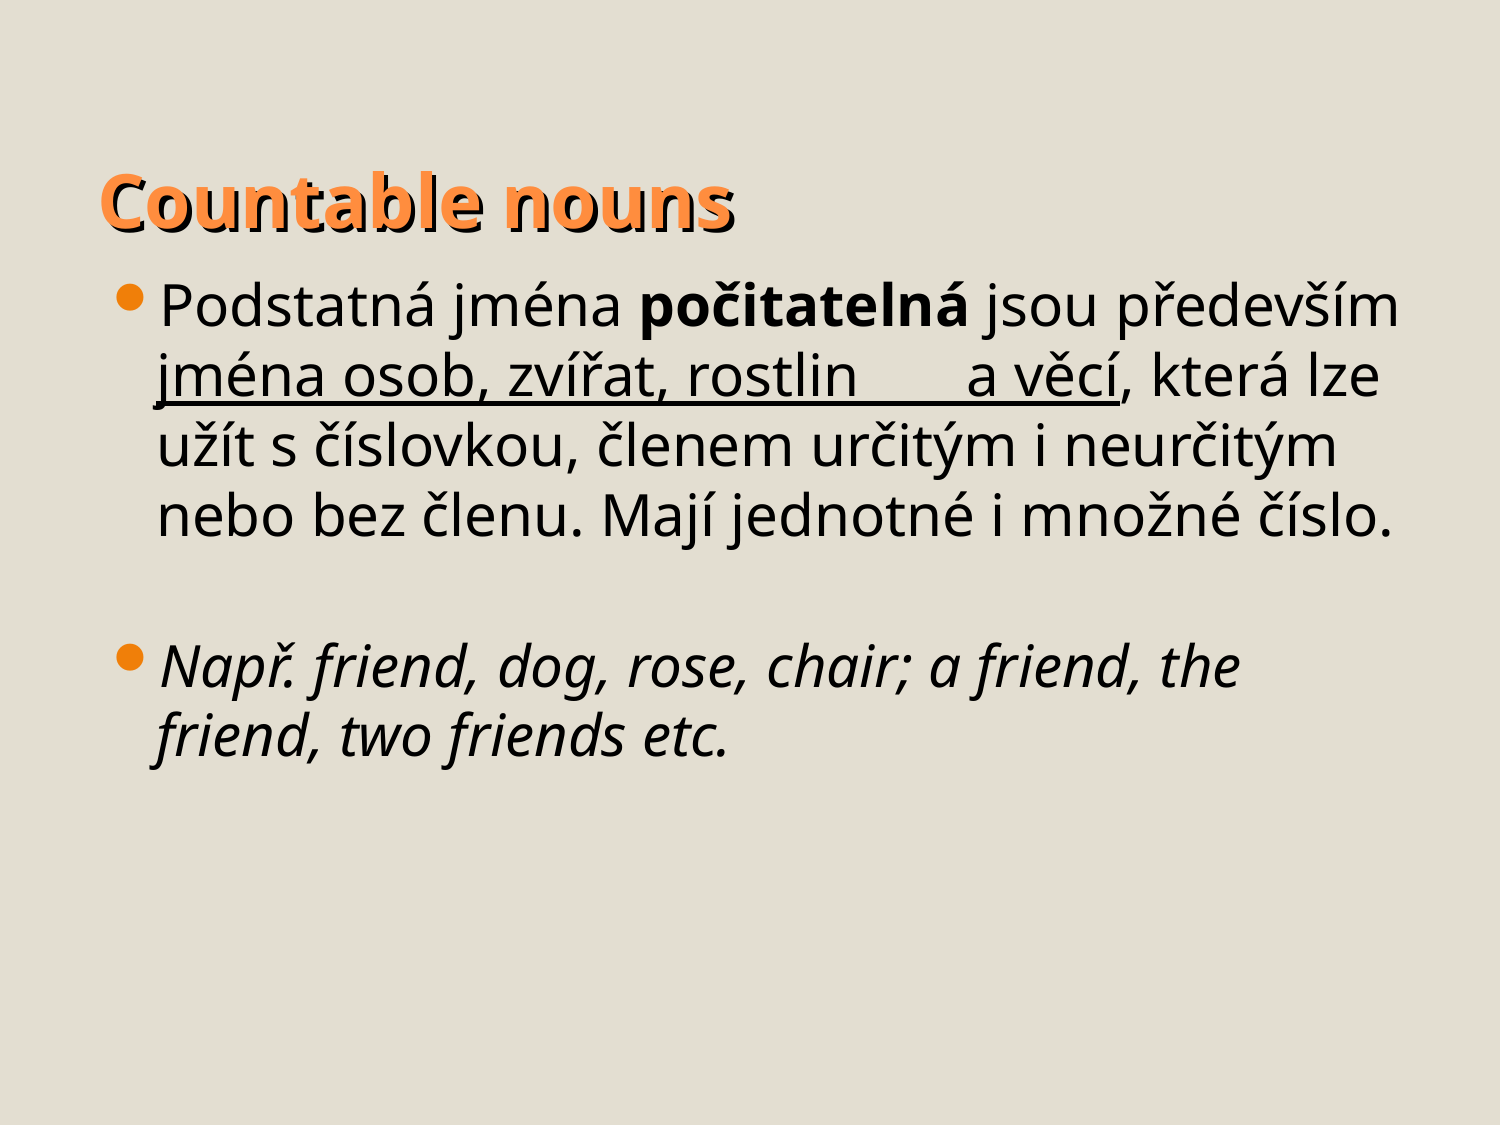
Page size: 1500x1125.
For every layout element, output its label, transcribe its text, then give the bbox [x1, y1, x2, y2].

list Podstatná jména počitatelná jsou především jména osob, zvířat, rostlin a věcí, která lze užít s číslovkou, členem určitým i neurčitým nebo bez členu. Mají jednotné i množné číslo. Např. friend, dog, rose, chair; a friend, the friend, two friends etc. [82, 253, 1426, 941]
title Countable nouns [82, 78, 1426, 251]
